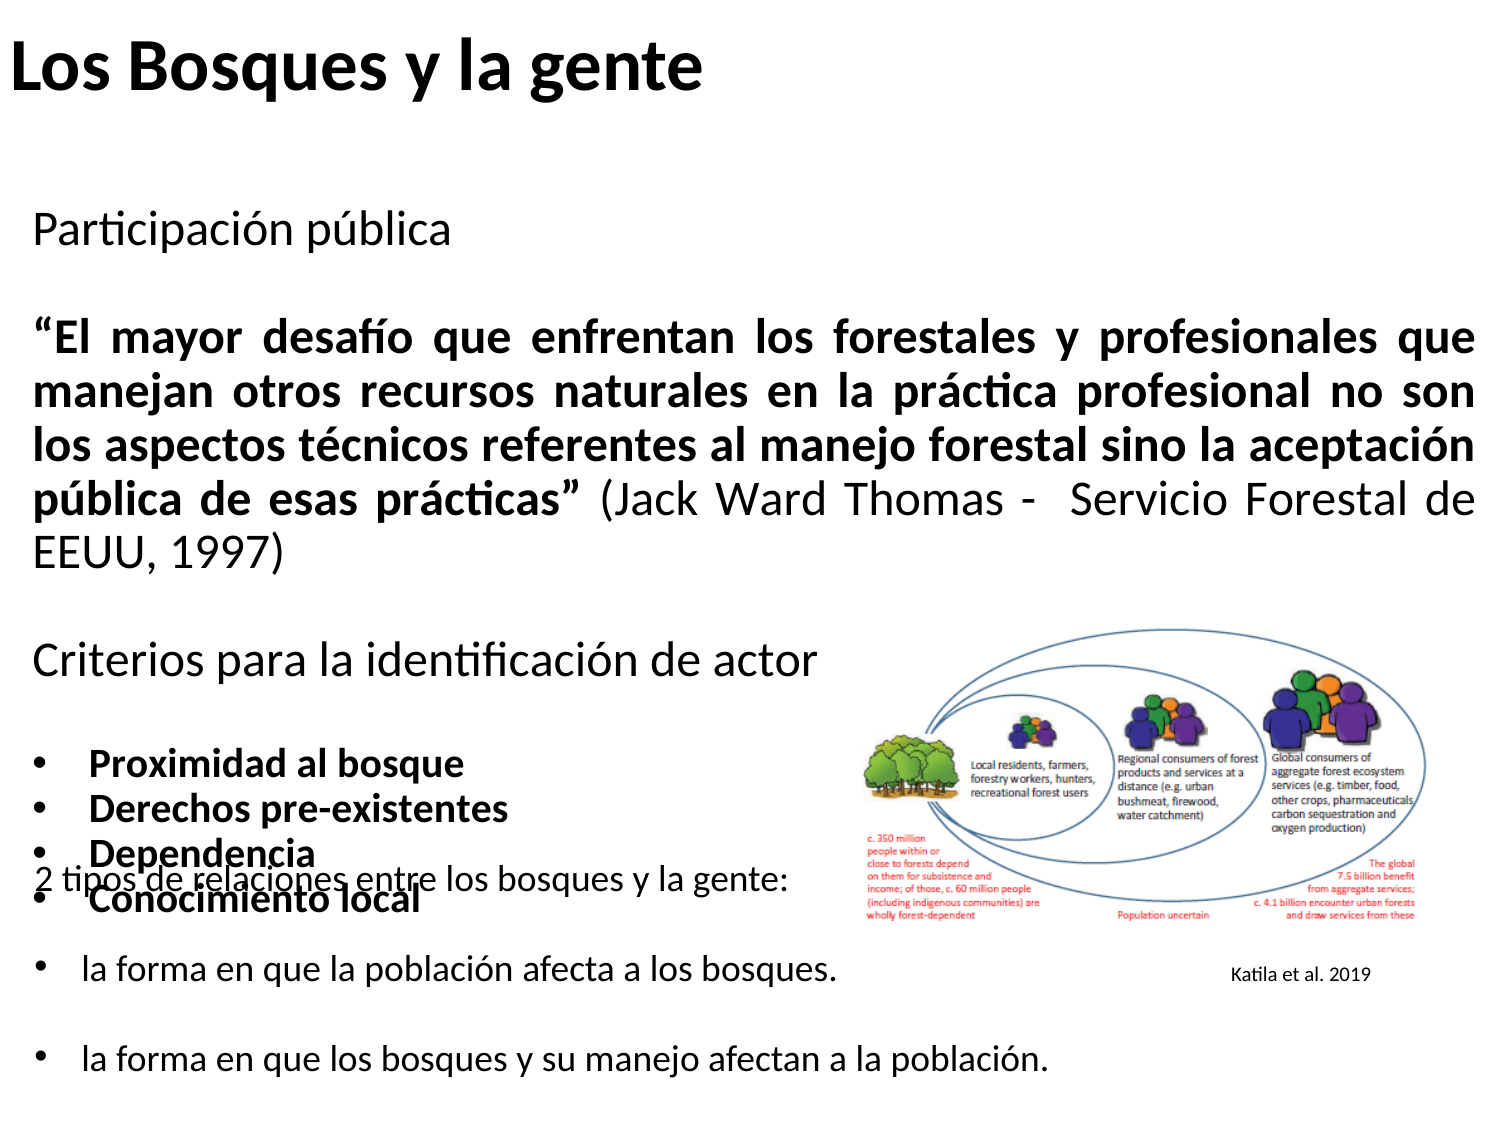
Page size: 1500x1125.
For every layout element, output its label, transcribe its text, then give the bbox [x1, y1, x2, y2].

text_box Participación pública “El mayor desafío que enfrentan los forestales y profesionales que manejan otros recursos naturales en la práctica profesional no son los aspectos técnicos referentes al manejo forestal sino la aceptación pública de esas prácticas” (Jack Ward Thomas - Servicio Forestal de EEUU, 1997) Criterios para la identificación de actores interesados a nivel de UMF Proximidad al bosque Derechos pre-existentes Dependencia Conocimiento local [17, 114, 1496, 872]
text_box Katila et al. 2019 [1216, 952, 1415, 994]
text_box Los Bosques y la gente [0, 7, 1496, 114]
picture [819, 602, 1454, 929]
text_box 2 tipos de relaciones entre los bosques y la gente: la forma en que la población afecta a los bosques. la forma en que los bosques y su manejo afectan a la población. [19, 846, 1413, 1089]
